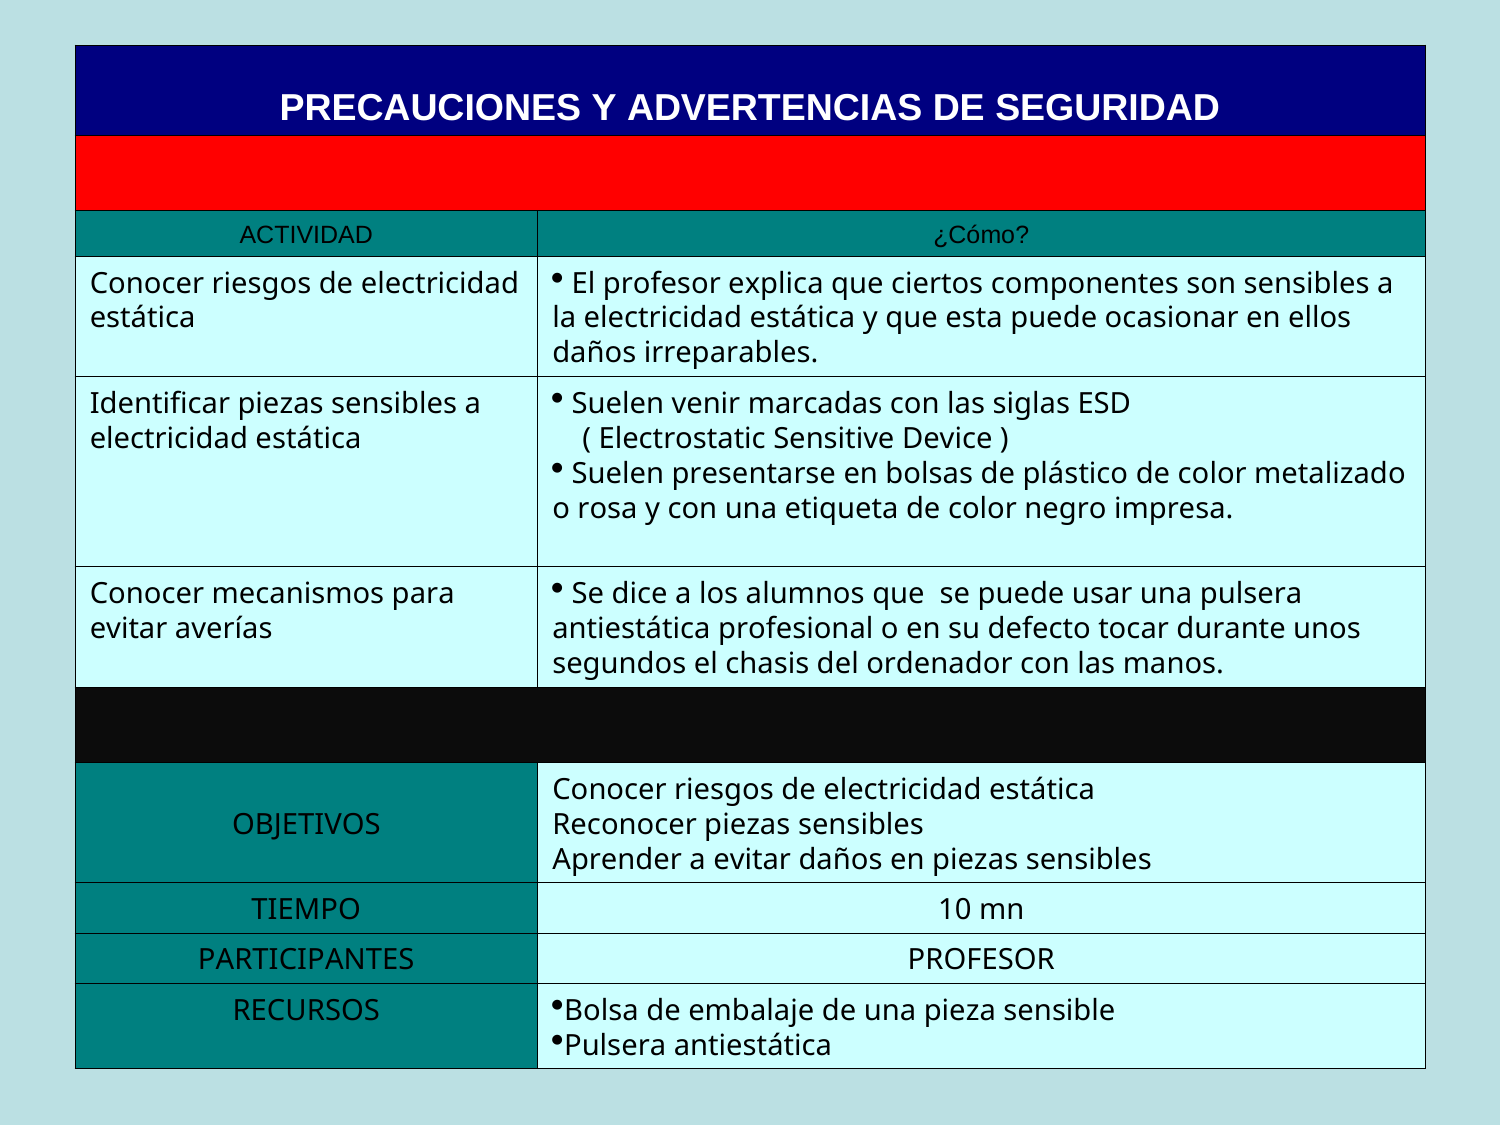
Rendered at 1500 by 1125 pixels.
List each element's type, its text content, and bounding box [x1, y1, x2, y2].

table_cell OBJETIVOS [76, 763, 537, 882]
table_cell Suelen venir marcadas con las siglas ESD ( Electrostatic Sensitive Device ) Suelen presentarse en bolsas de plástico de color metalizado o rosa y con una etiqueta de color negro impresa. [538, 377, 1425, 566]
table_cell Conocer riesgos de electricidad estática Reconocer piezas sensibles Aprender a evitar daños en piezas sensibles [538, 763, 1425, 882]
table_cell TIEMPO [76, 883, 537, 933]
table_header PRECAUCIONES Y ADVERTENCIAS DE SEGURIDAD [76, 46, 1425, 135]
table_cell ACTIVIDAD [76, 211, 537, 256]
table_cell 10 mn [538, 883, 1425, 933]
table_cell Bolsa de embalaje de una pieza sensible Pulsera antiestática [538, 984, 1425, 1068]
table_cell [76, 136, 1425, 210]
table_cell [76, 688, 1425, 762]
table_cell RECURSOS [76, 984, 537, 1068]
table_cell PARTICIPANTES [76, 934, 537, 983]
table_cell PROFESOR [538, 934, 1425, 983]
table_cell El profesor explica que ciertos componentes son sensibles a la electricidad estática y que esta puede ocasionar en ellos daños irreparables. [538, 257, 1425, 376]
table_cell Conocer riesgos de electricidad estática [76, 257, 537, 376]
table_cell ¿Cómo? [538, 211, 1425, 256]
table_cell Identificar piezas sensibles a electricidad estática [76, 377, 537, 566]
table_cell Se dice a los alumnos que se puede usar una pulsera antiestática profesional o en su defecto tocar durante unos segundos el chasis del ordenador con las manos. [538, 567, 1425, 687]
table_cell Conocer mecanismos para evitar averías [76, 567, 537, 687]
